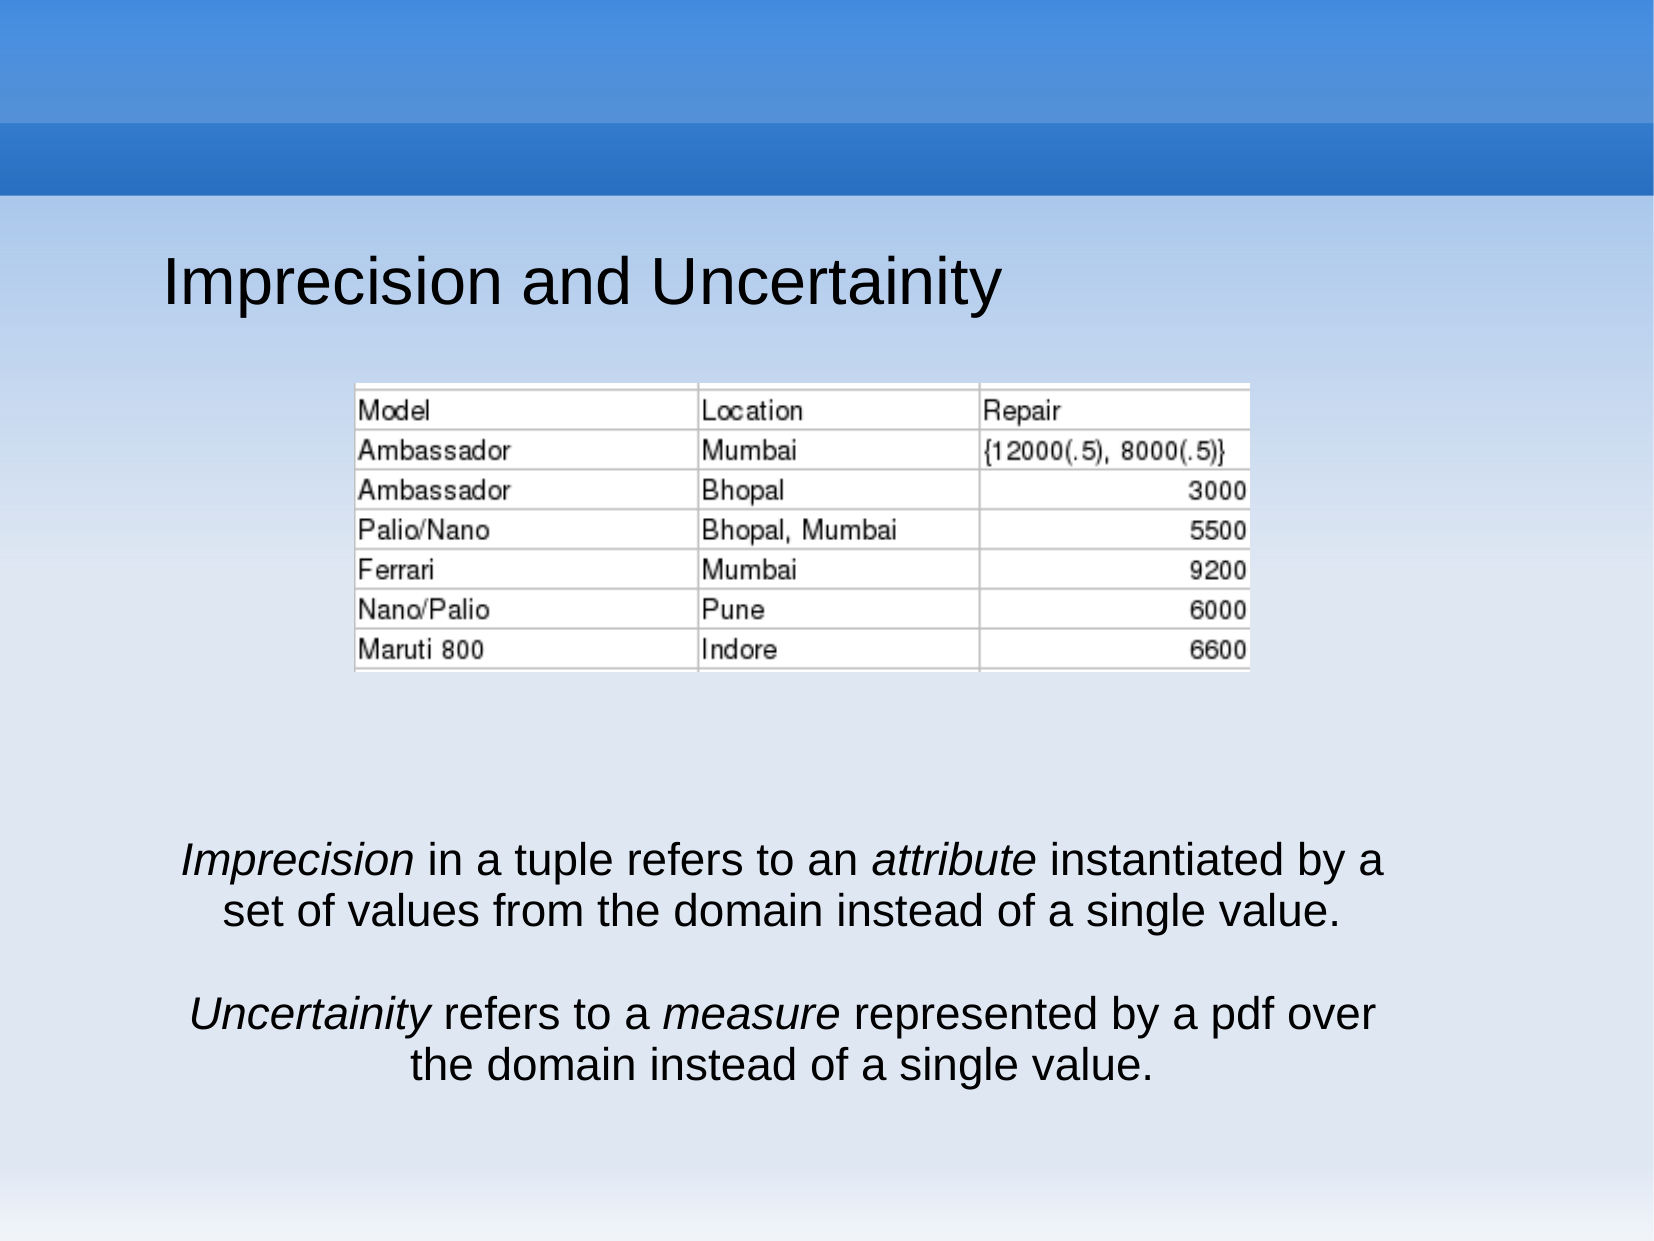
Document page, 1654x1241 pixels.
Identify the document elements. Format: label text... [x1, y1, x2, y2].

text_box Imprecision and Uncertainity [147, 236, 1536, 384]
text_box Imprecision in a tuple refers to an attribute instantiated by a set of values from the domain instead of a single value. Uncertainity refers to a measure represented by a pdf over the domain instead of a single value. [147, 826, 1418, 1130]
picture [0, 0, 1654, 1241]
